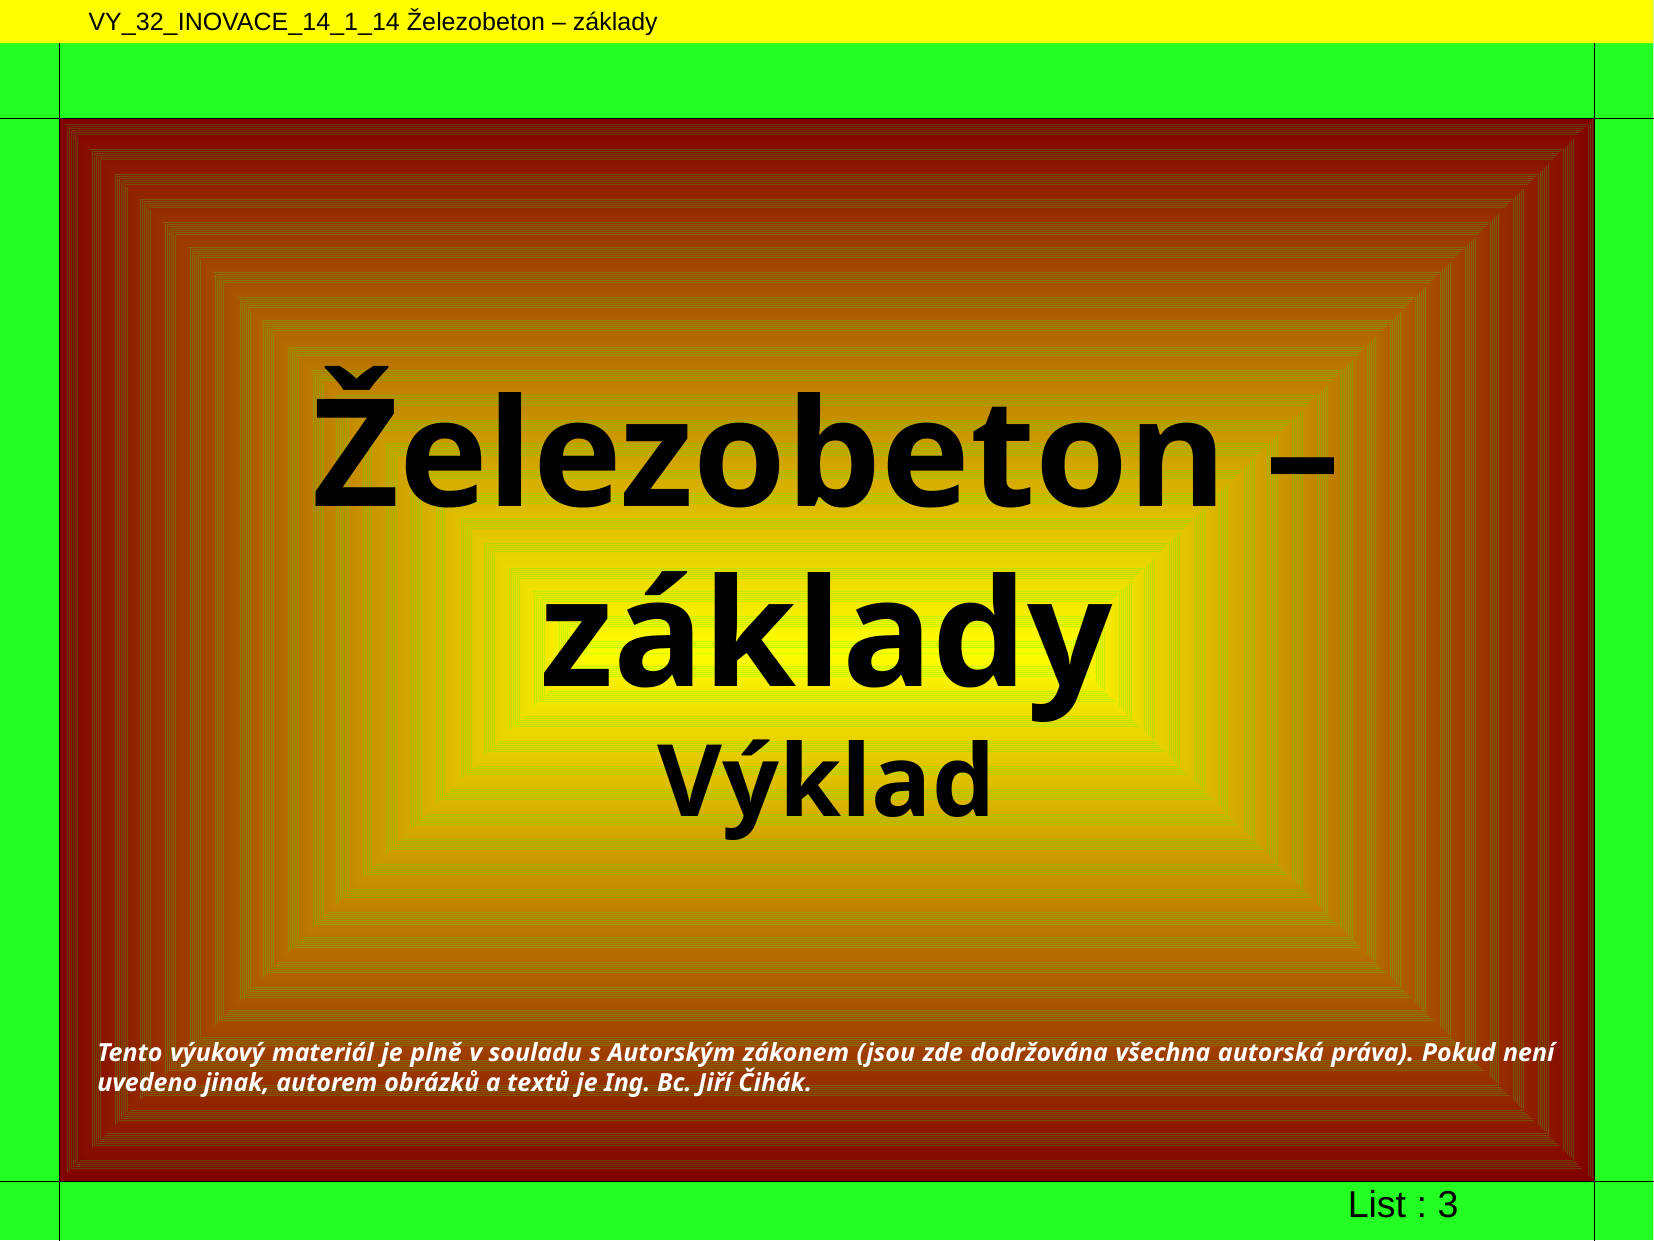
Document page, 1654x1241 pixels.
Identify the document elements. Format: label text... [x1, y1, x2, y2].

text_box Tento výukový materiál je plně v souladu s Autorským zákonem (jsou zde dodržována všechna autorská práva). Pokud není uvedeno jinak, autorem obrázků a textů je Ing. Bc. Jiří Čihák. [82, 1028, 1572, 1105]
text_box VY_32_INOVACE_14_1_14 Železobeton – základy [0, 0, 1654, 44]
text_box List : <číslo> [1357, 1176, 1599, 1241]
text_box Železobeton – základy Výklad [60, 119, 1594, 1181]
